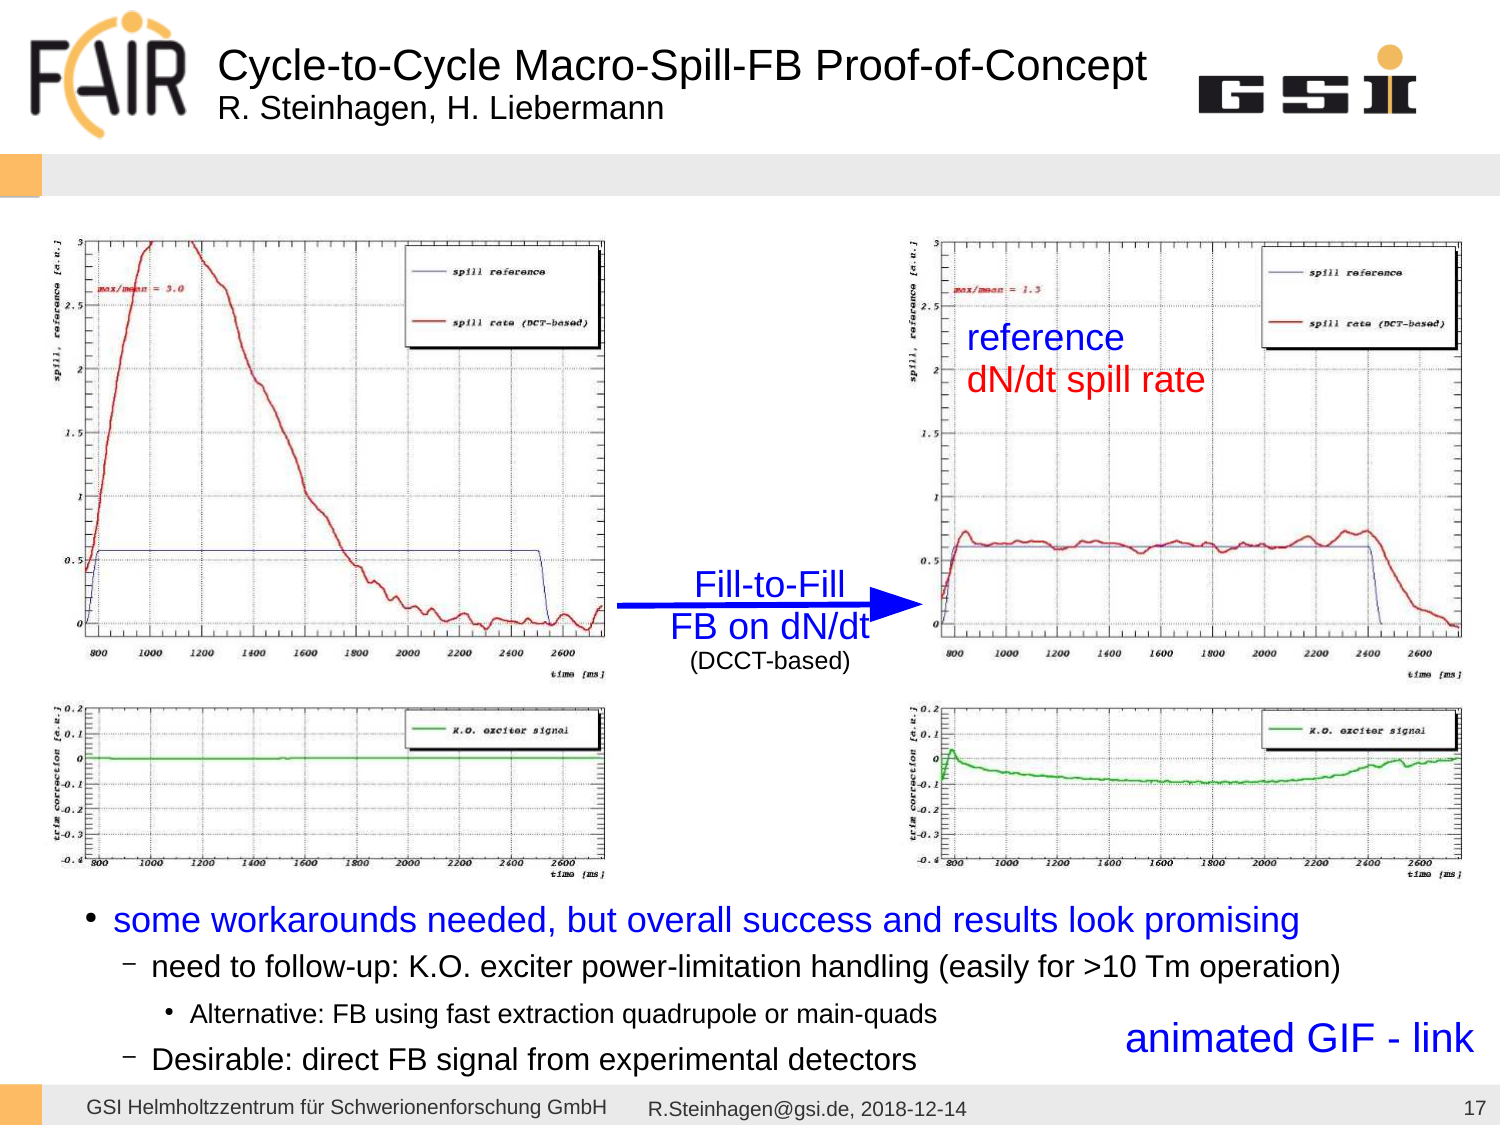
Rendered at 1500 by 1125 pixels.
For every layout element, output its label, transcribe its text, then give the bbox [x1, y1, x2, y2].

list some workarounds needed, but overall success and results look promising need to follow-up: K.O. exciter power-limitation handling (easily for >10 Tm operation) Alternative: FB using fast extraction quadrupole or main-quads Desirable: direct FB signal from experimental detectors [75, 896, 1425, 1080]
picture [1197, 42, 1419, 117]
text_box animated GIF - link [1110, 1007, 1490, 1069]
picture [869, 220, 1486, 894]
picture [13, 219, 629, 894]
text_box reference dN/dt spill rate [952, 309, 1221, 409]
title Cycle-to-Cycle Macro-Spill-FB Proof-of-Concept R. Steinhagen, H. Liebermann [217, 16, 1189, 152]
picture [30, 9, 187, 141]
